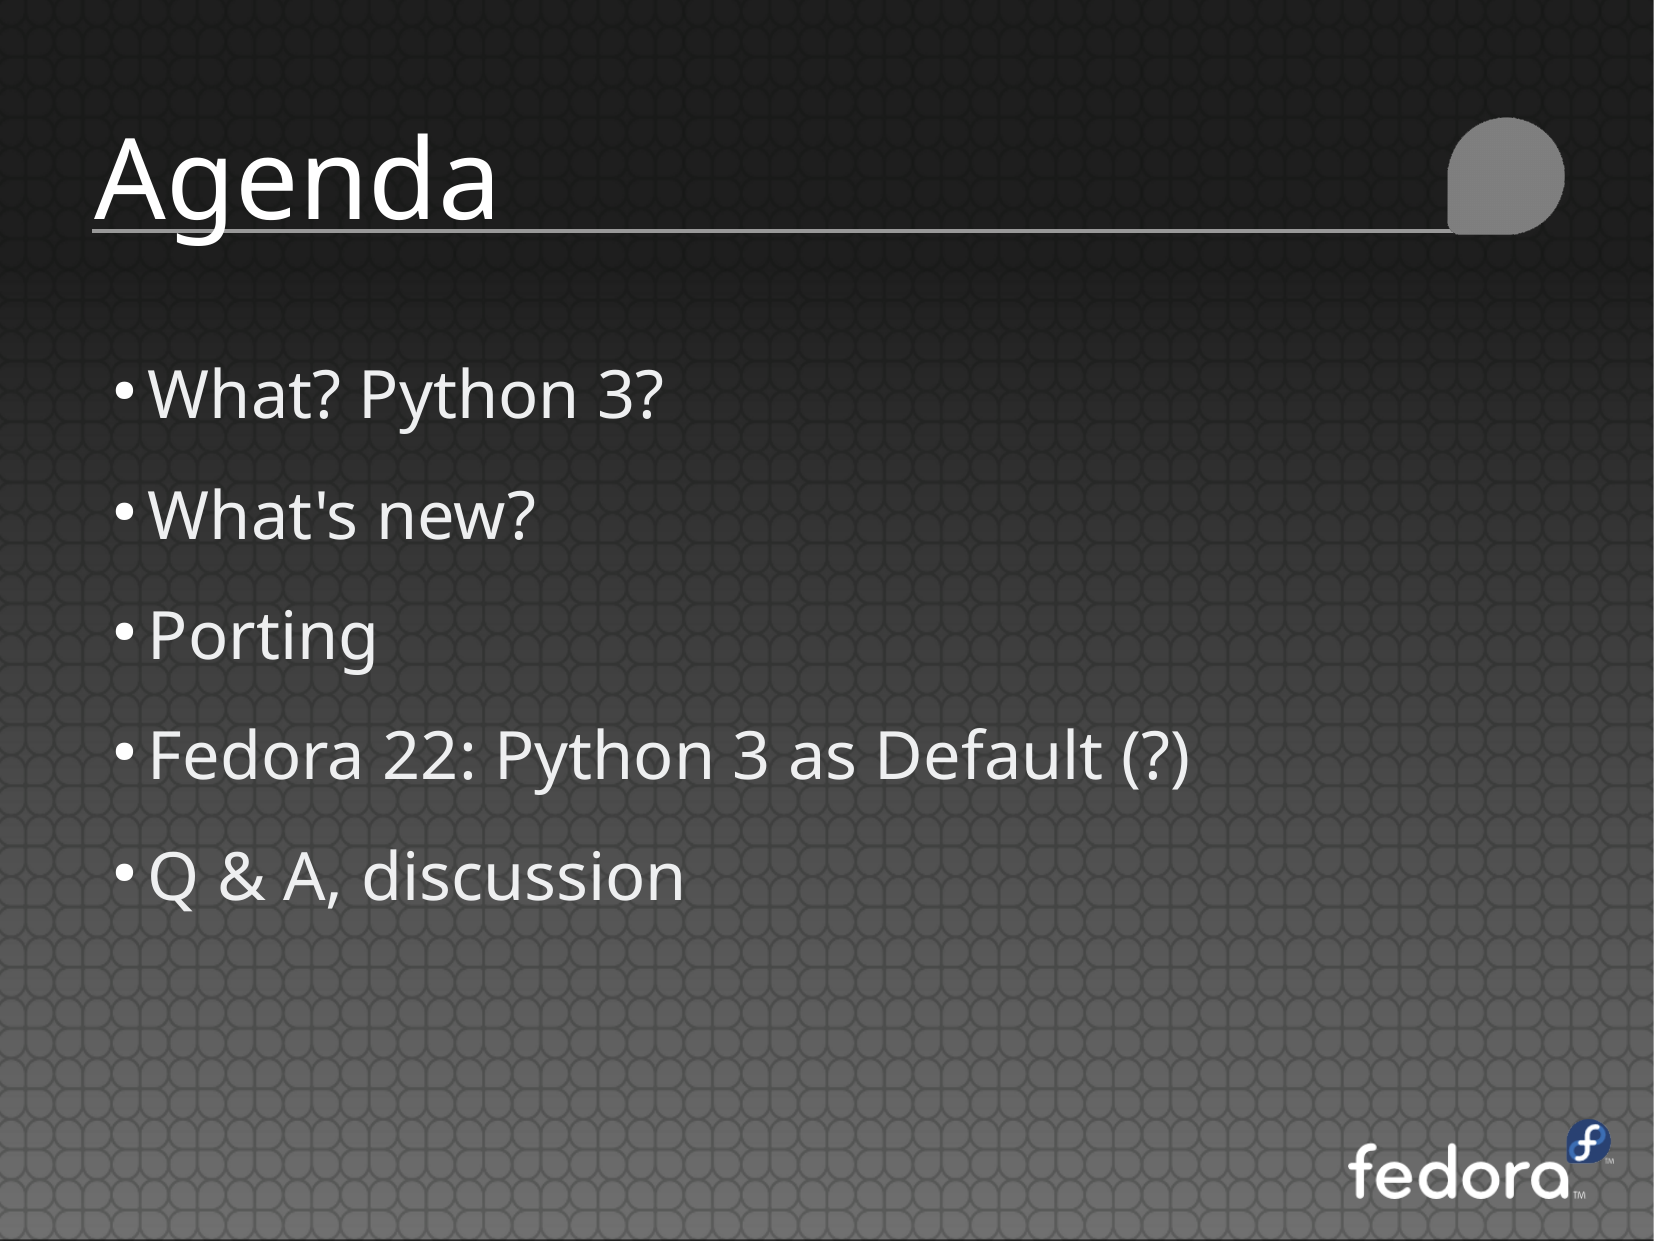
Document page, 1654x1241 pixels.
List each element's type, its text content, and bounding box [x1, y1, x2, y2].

picture [0, 0, 1654, 1241]
title Agenda [94, 100, 1426, 251]
list What? Python 3? What's new? Porting Fedora 22: Python 3 as Default (?) Q & A, discussion [112, 227, 1501, 1163]
